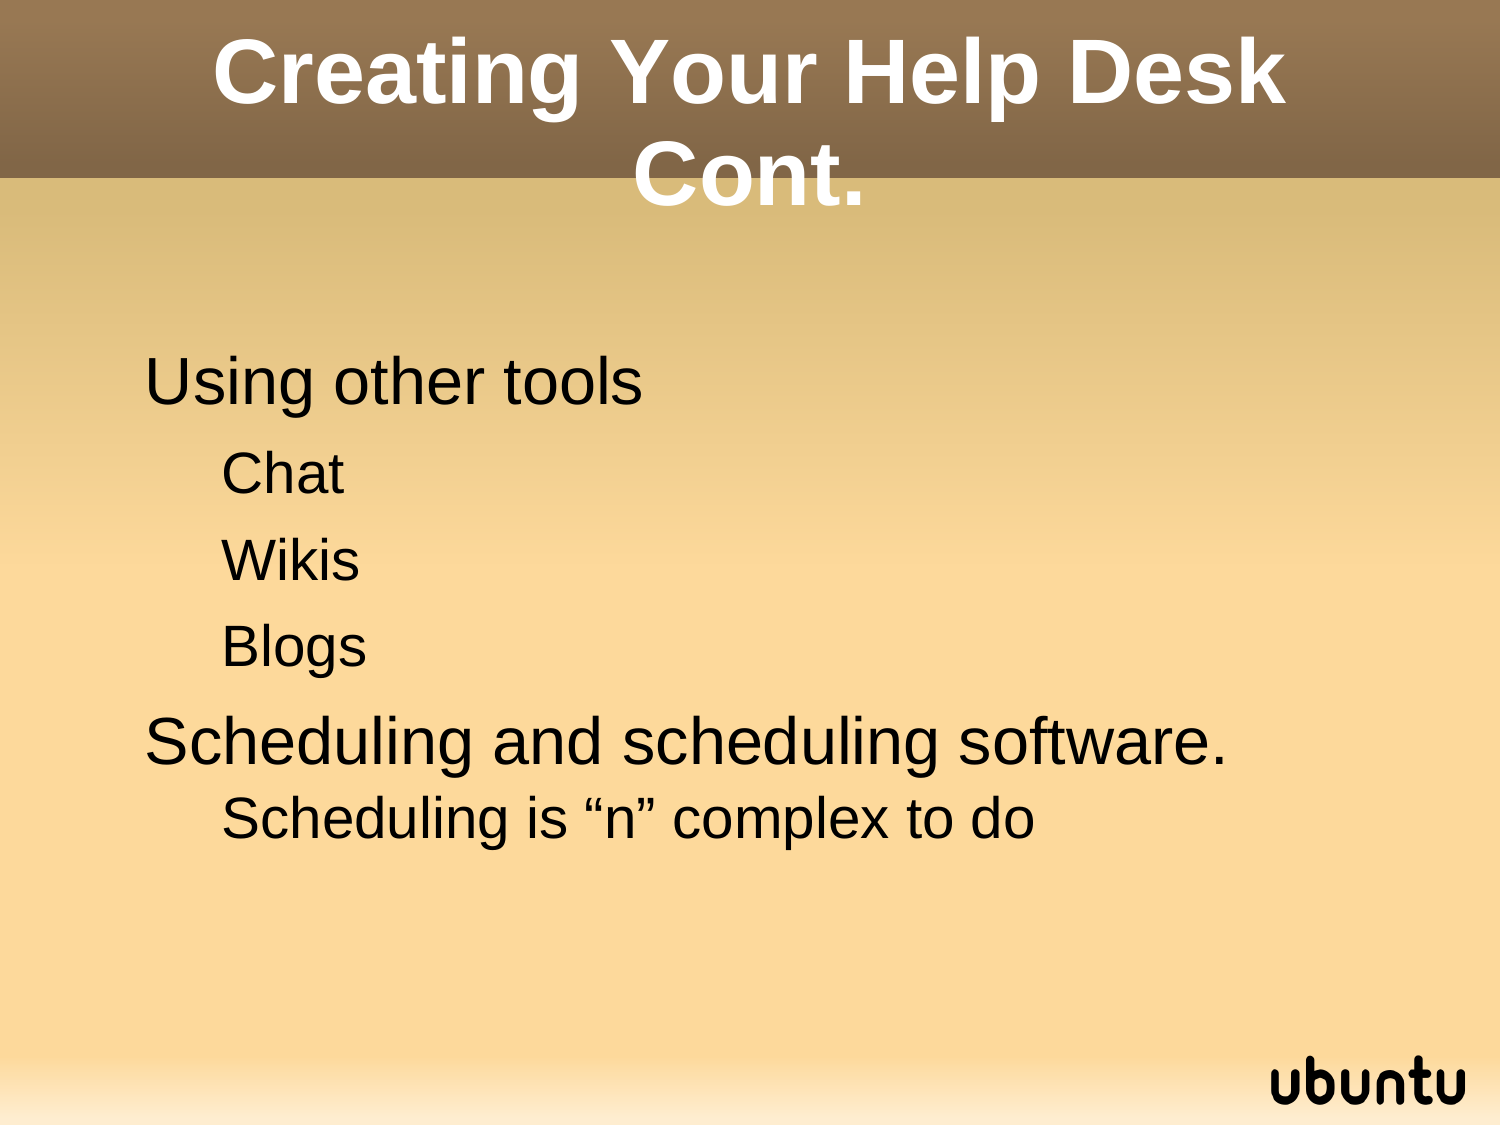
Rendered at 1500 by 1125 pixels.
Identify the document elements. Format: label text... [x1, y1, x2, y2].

list Using other tools Chat Wikis Blogs Scheduling and scheduling software. Scheduling is “n” complex to do [112, 324, 1388, 1000]
picture [0, 0, 1500, 1125]
title Creating Your Help Desk Cont. [112, 12, 1388, 234]
